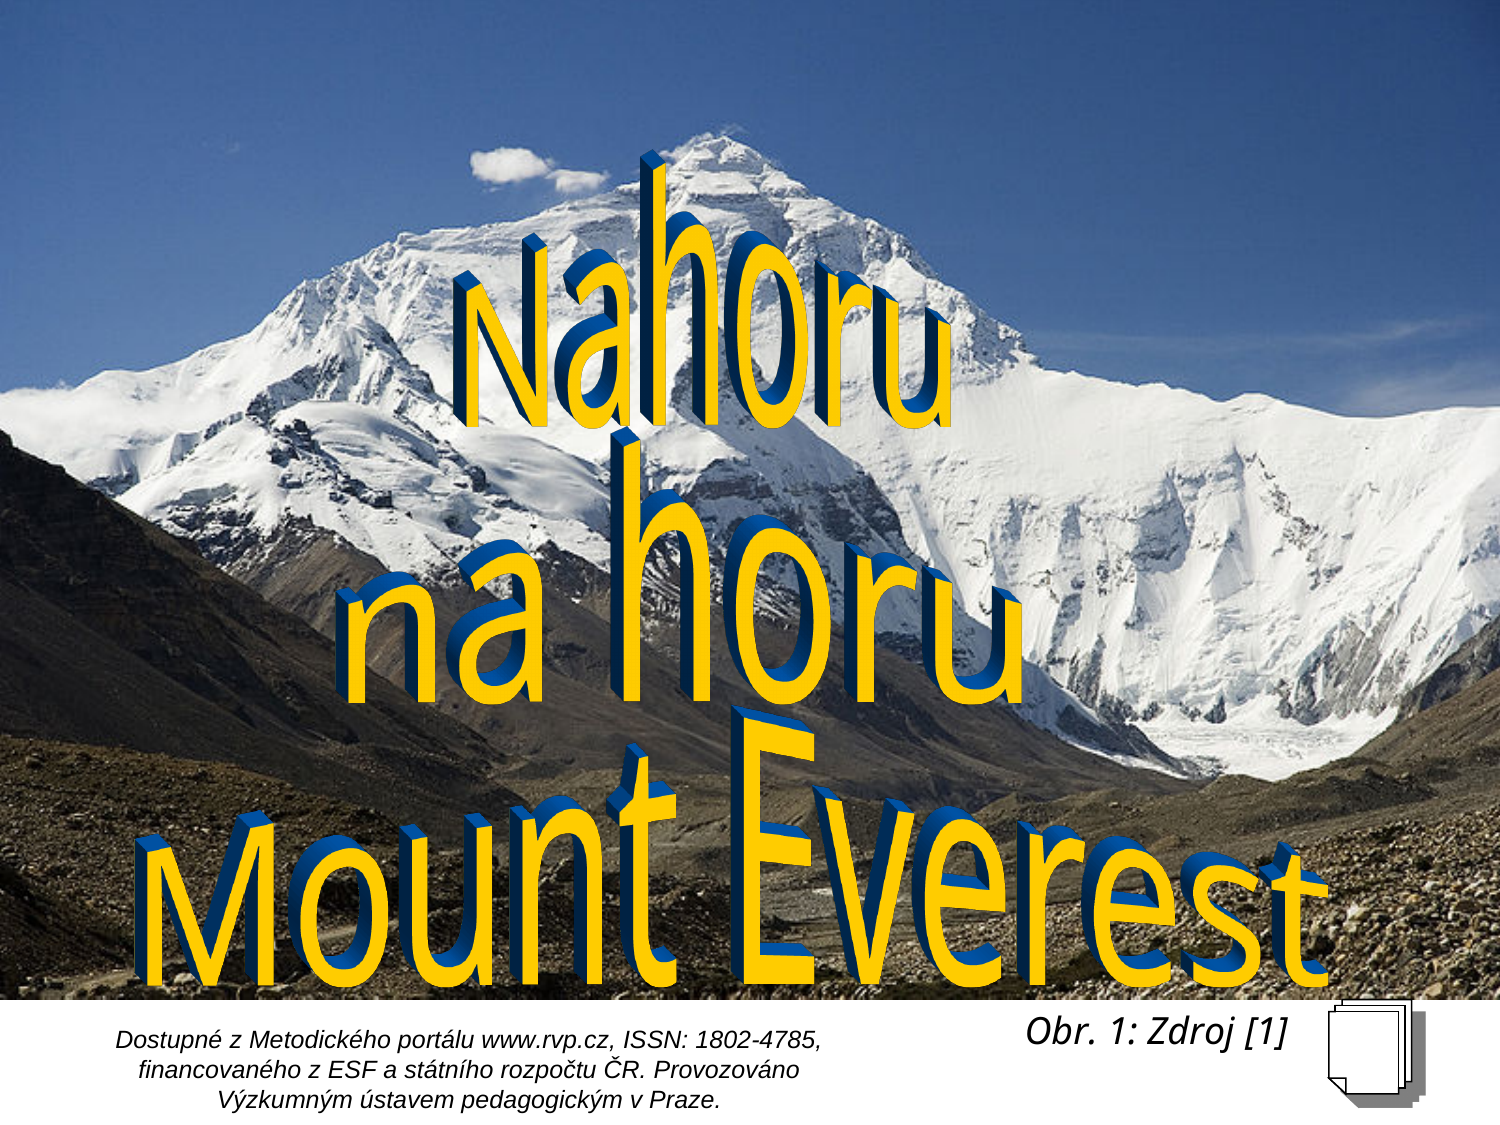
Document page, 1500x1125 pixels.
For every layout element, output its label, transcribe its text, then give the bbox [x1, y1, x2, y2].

text_box Obr. 1: Zdroj [1] [1009, 999, 1342, 1060]
text_box [1328, 999, 1412, 1094]
picture [0, 0, 1500, 1000]
text_box Dostupné z Metodického portálu www.rvp.cz, ISSN: 1802-4785, financovaného z ESF a státního rozpočtu ČR. Provozováno Výzkumným ústavem pedagogickým v Praze. [100, 1011, 840, 1125]
